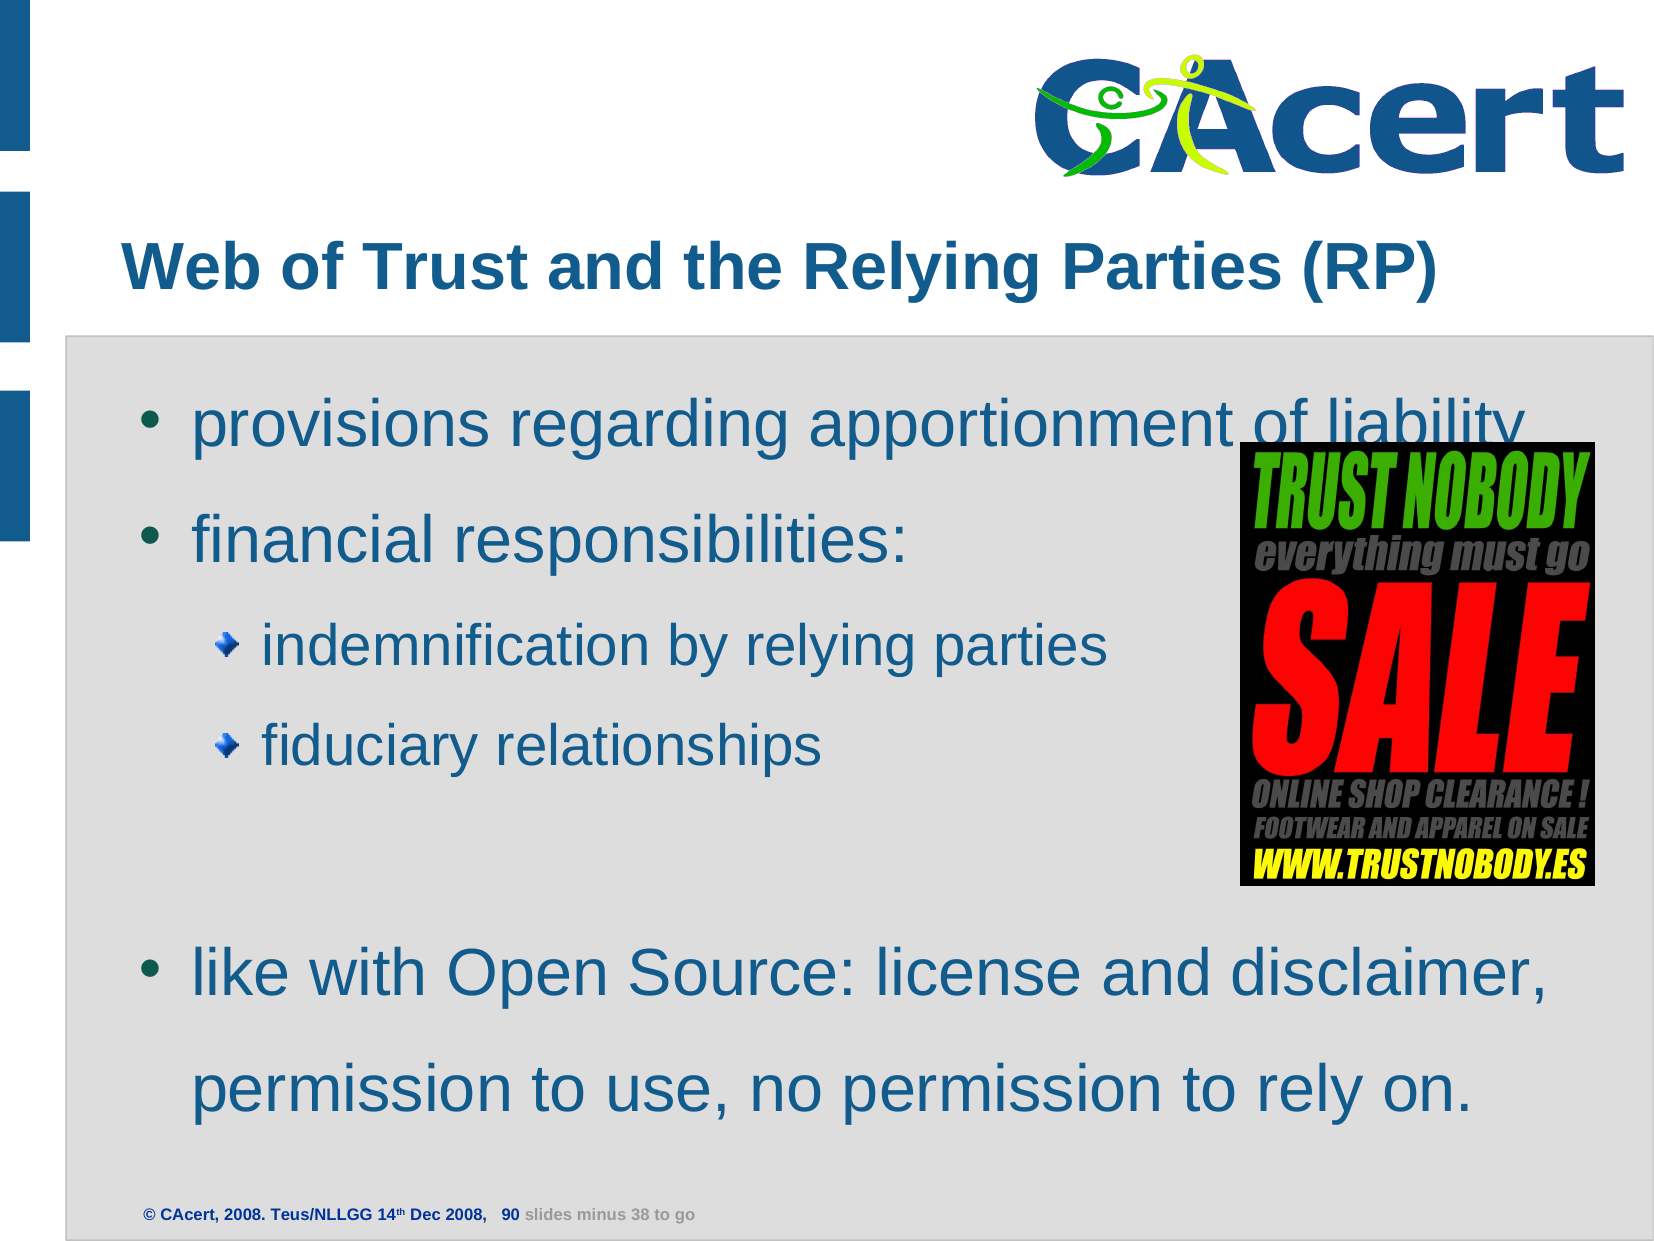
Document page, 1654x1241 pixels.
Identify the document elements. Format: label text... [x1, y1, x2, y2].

picture [1033, 53, 1625, 178]
picture [1240, 442, 1595, 886]
title Web of Trust and the Relying Parties (RP) [121, 177, 1533, 315]
list provisions regarding apportionment of liability financial responsibilities: indemnification by relying parties fiduciary relationships like with Open Source: license and disclaimer, permission to use, no permission to rely on. [121, 344, 1594, 1238]
